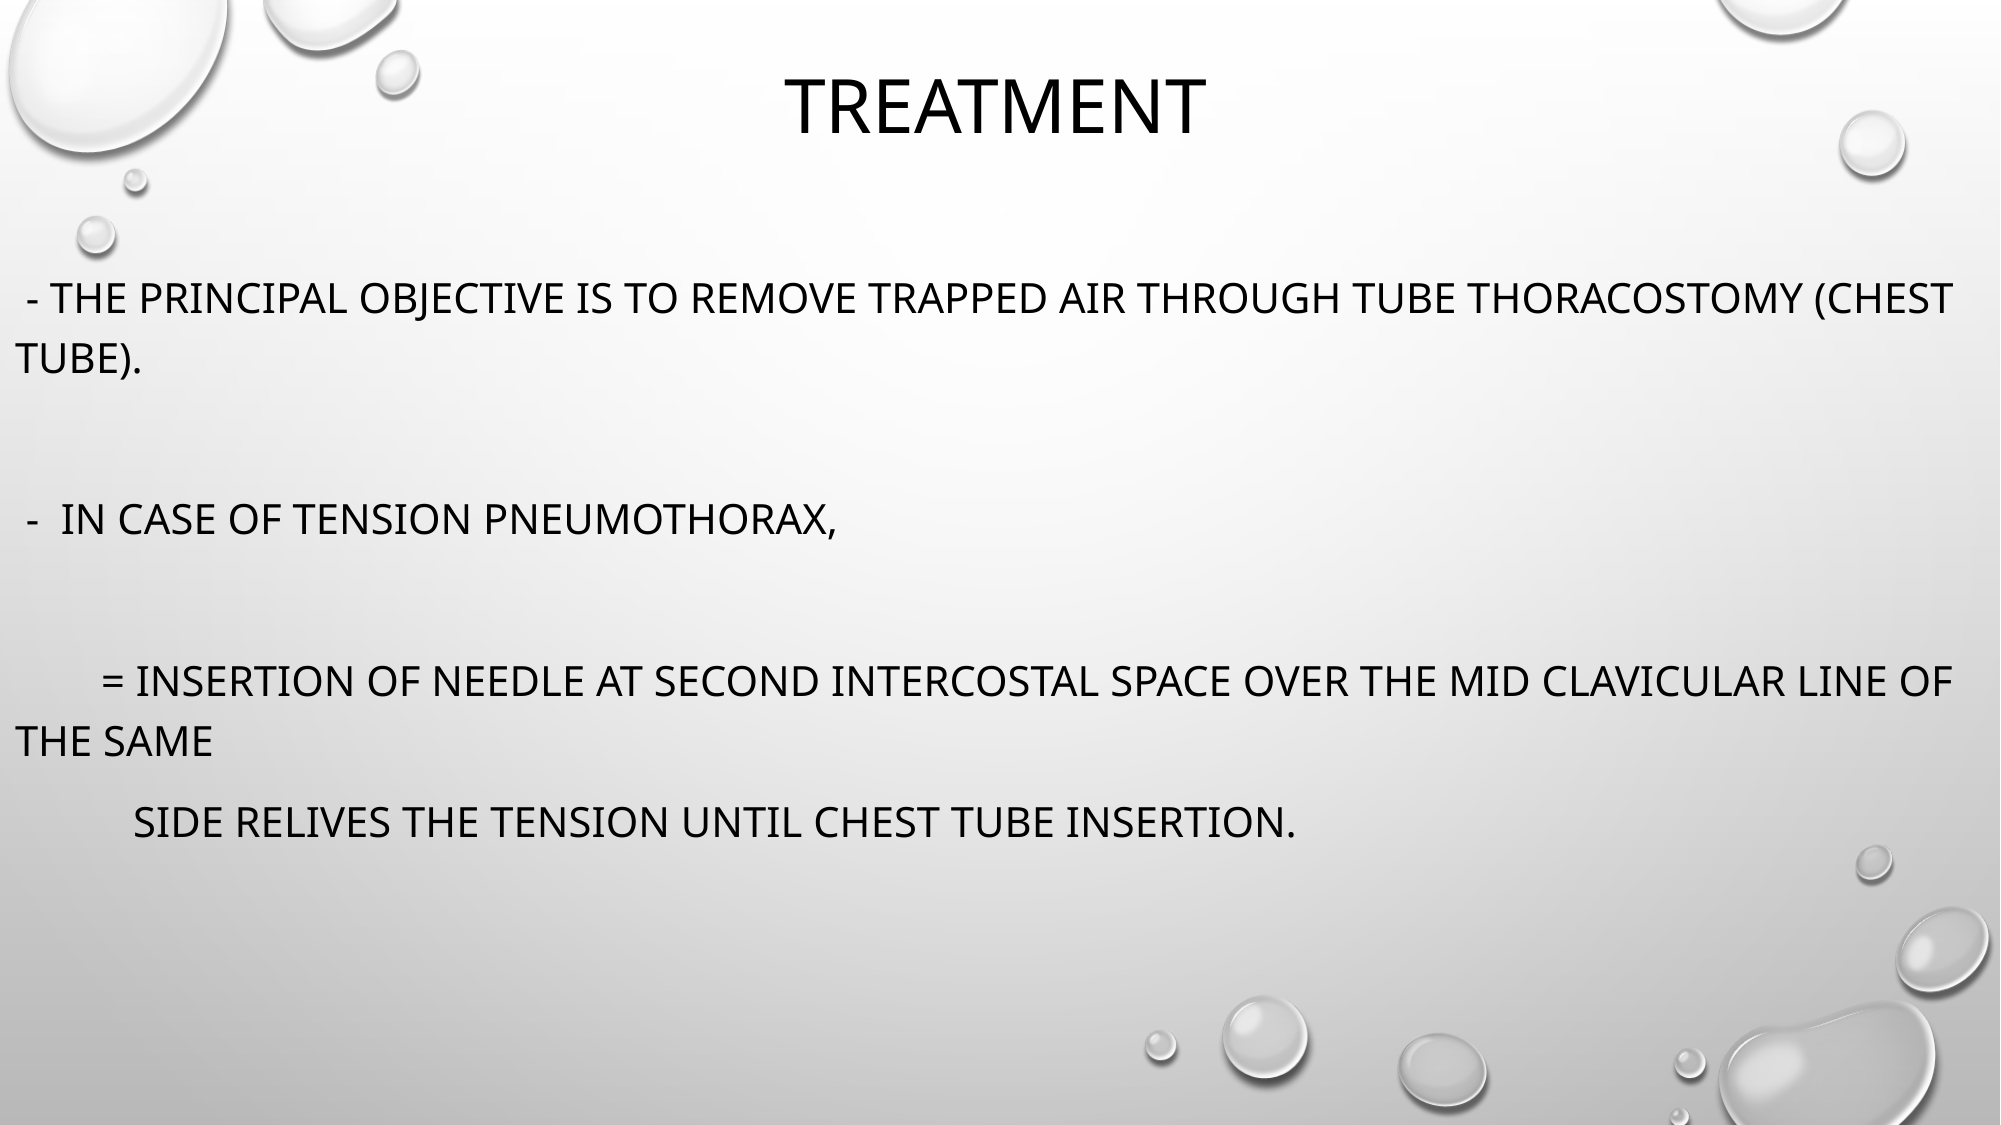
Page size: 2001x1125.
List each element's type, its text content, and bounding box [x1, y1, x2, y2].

list - The principal objective is to remove trapped air through tube thoracostomy (chest tube). - In case of tension pneumothorax, = insertion of needle at second intercostal space over the mid clavicular line of the same side relives the tension until chest tube insertion. [0, 253, 1992, 1125]
title TREATMENT [0, 0, 1992, 220]
